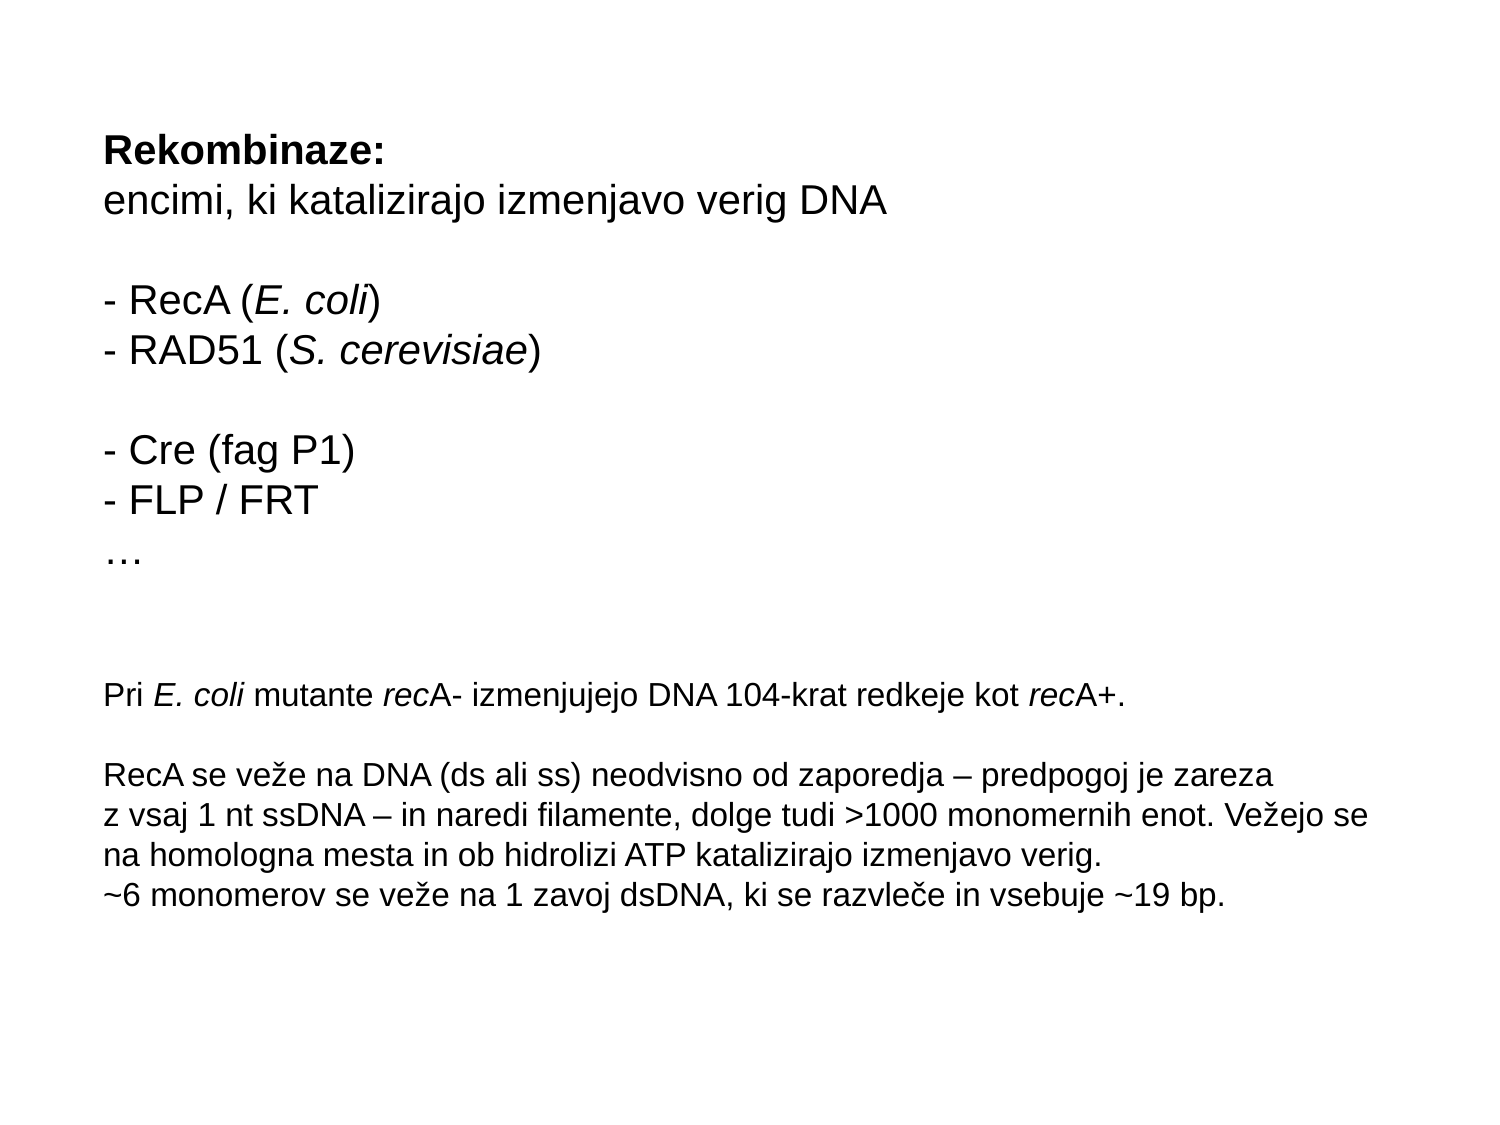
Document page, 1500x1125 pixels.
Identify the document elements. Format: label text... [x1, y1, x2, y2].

text_box Rekombinaze: encimi, ki katalizirajo izmenjavo verig DNA - RecA (E. coli) - RAD51 (S. cerevisiae) - Cre (fag P1) - FLP / FRT … Pri E. coli mutante recA- izmenjujejo DNA 104-krat redkeje kot recA+. RecA se veže na DNA (ds ali ss) neodvisno od zaporedja – predpogoj je zareza z vsaj 1 nt ssDNA – in naredi filamente, dolge tudi >1000 monomernih enot. Vežejo se na homologna mesta in ob hidrolizi ATP katalizirajo izmenjavo verig. ~6 monomerov se veže na 1 zavoj dsDNA, ki se razvleče in vsebuje ~19 bp. [88, 115, 1424, 921]
